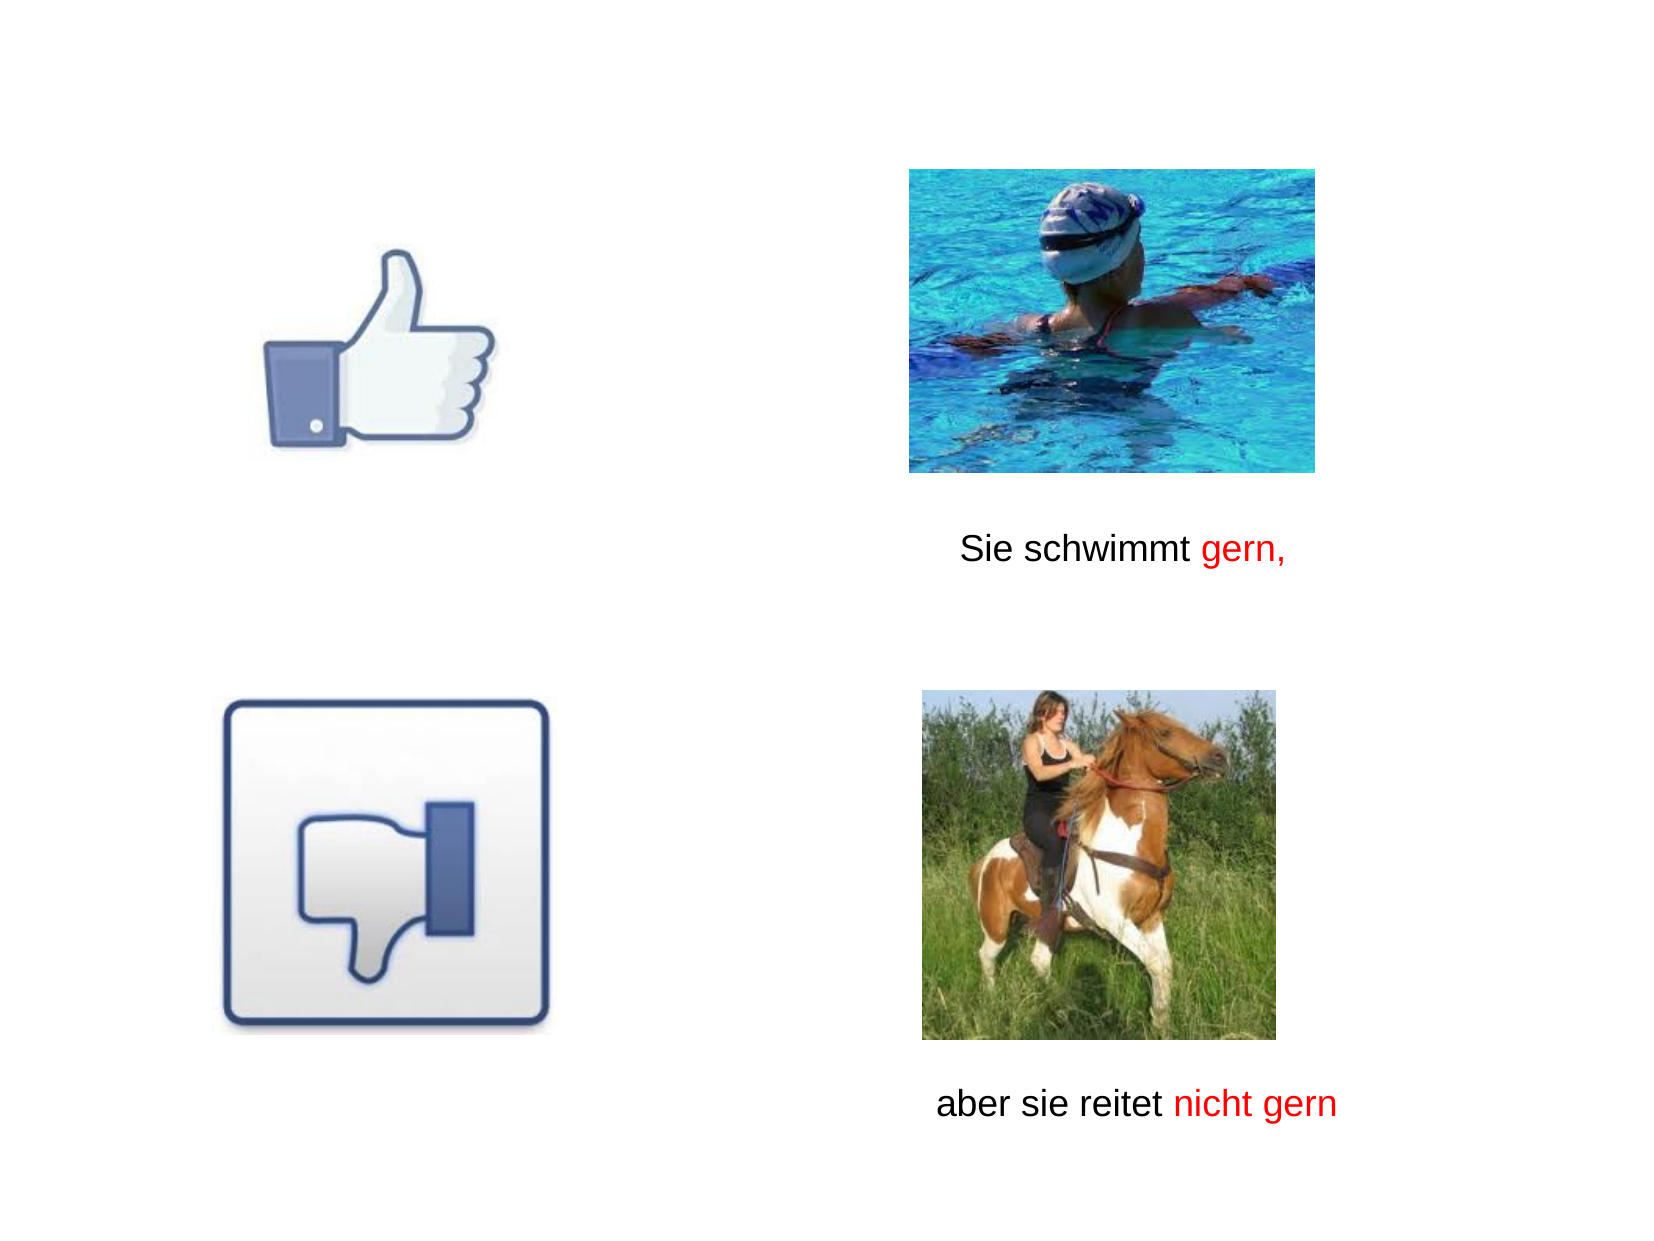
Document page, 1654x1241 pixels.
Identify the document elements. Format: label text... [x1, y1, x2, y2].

picture [909, 169, 1315, 473]
picture [922, 690, 1276, 1040]
text_box Sie schwimmt gern, [944, 519, 1301, 577]
picture [212, 696, 558, 1035]
picture [248, 243, 517, 461]
text_box aber sie reitet nicht gern [921, 1074, 1353, 1132]
